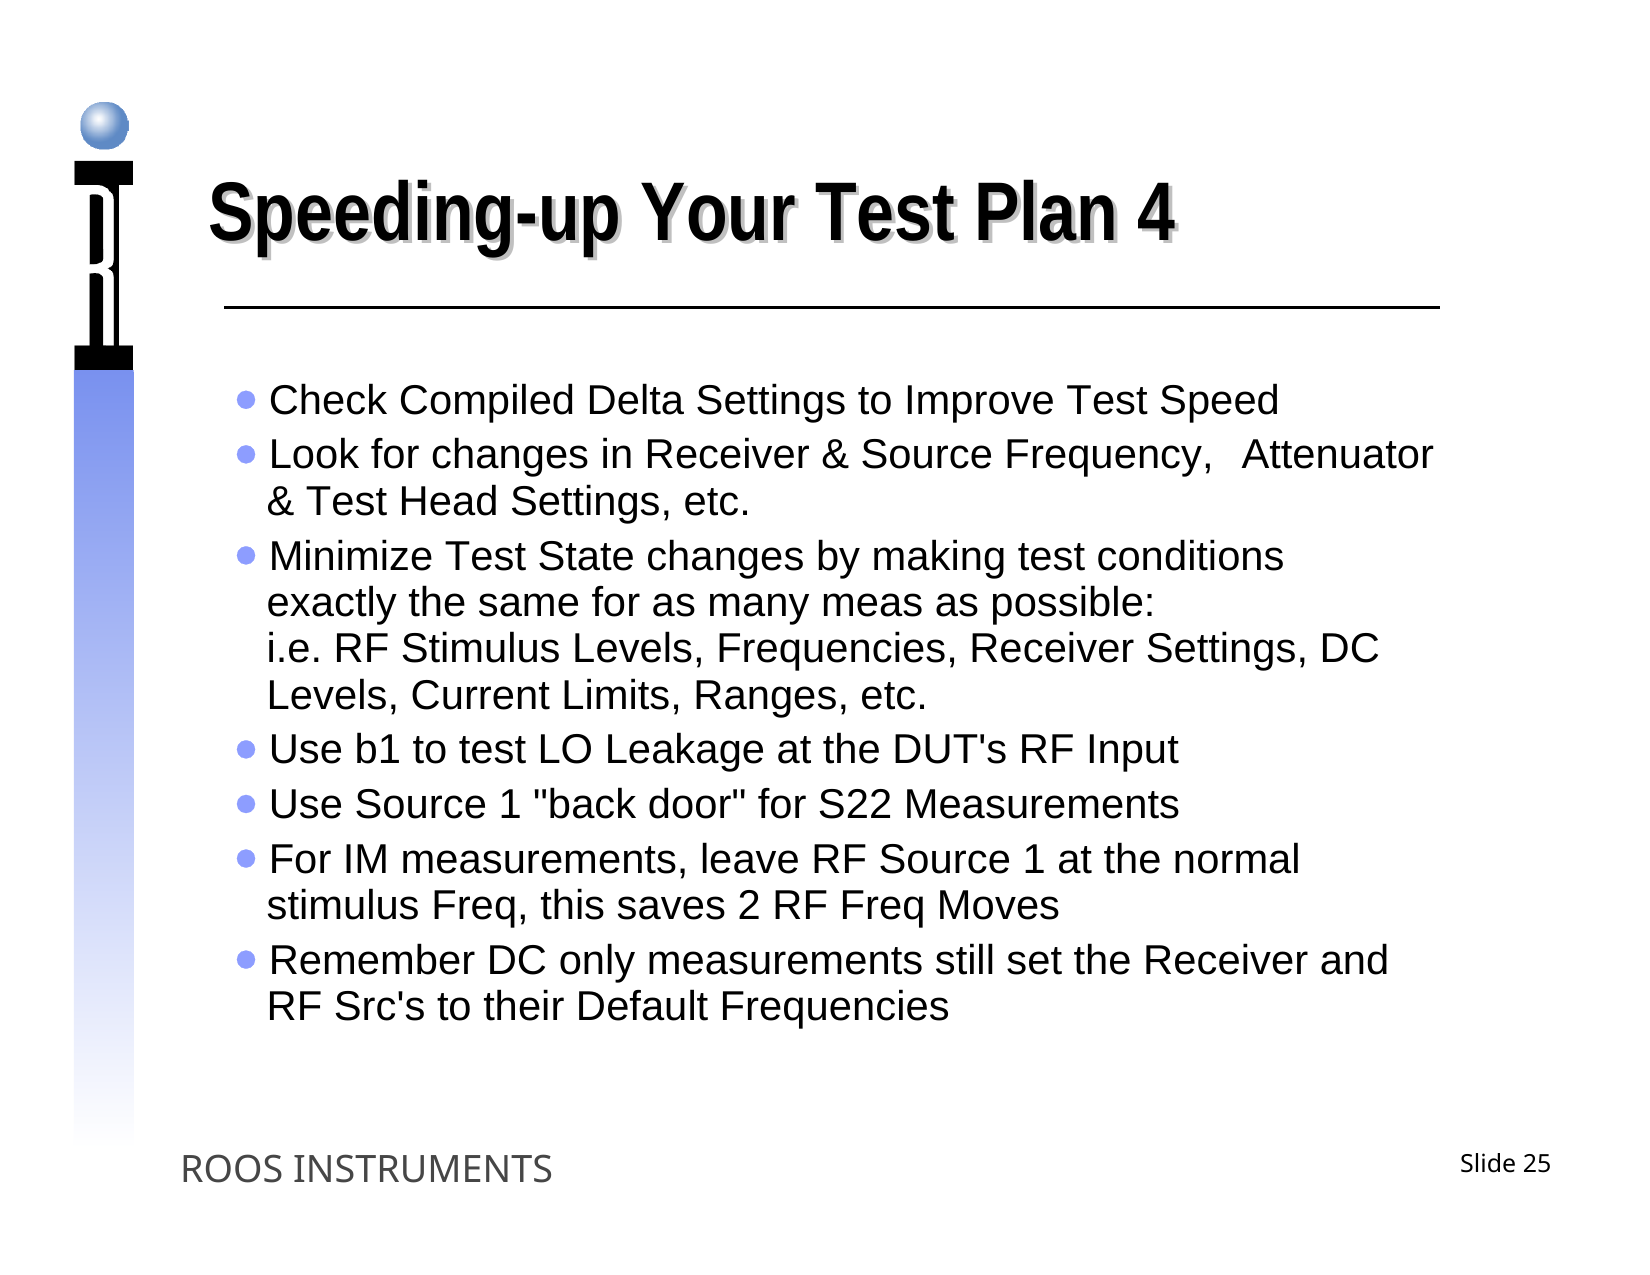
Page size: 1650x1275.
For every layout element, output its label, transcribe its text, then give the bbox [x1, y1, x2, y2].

text_box Speeding-up Your Test Plan 4 [208, 171, 1522, 415]
text_box Check Compiled Delta Settings to Improve Test Speed Look for changes in Receiver & Source Frequency, Attenuator & Test Head Settings, etc. Minimize Test State changes by making test conditions exactly the same for as many meas as possible: i.e. RF Stimulus Levels, Frequencies, Receiver Settings, DC Levels, Current Limits, Ranges, etc. Use b1 to test LO Leakage at the DUT's RF Input Use Source 1 "back door" for S22 Measurements For IM measurements, leave RF Source 1 at the normal stimulus Freq, this saves 2 RF Freq Moves Remember DC only measurements still set the Receiver and RF Src's to their Default Frequencies [223, 415, 1447, 1090]
